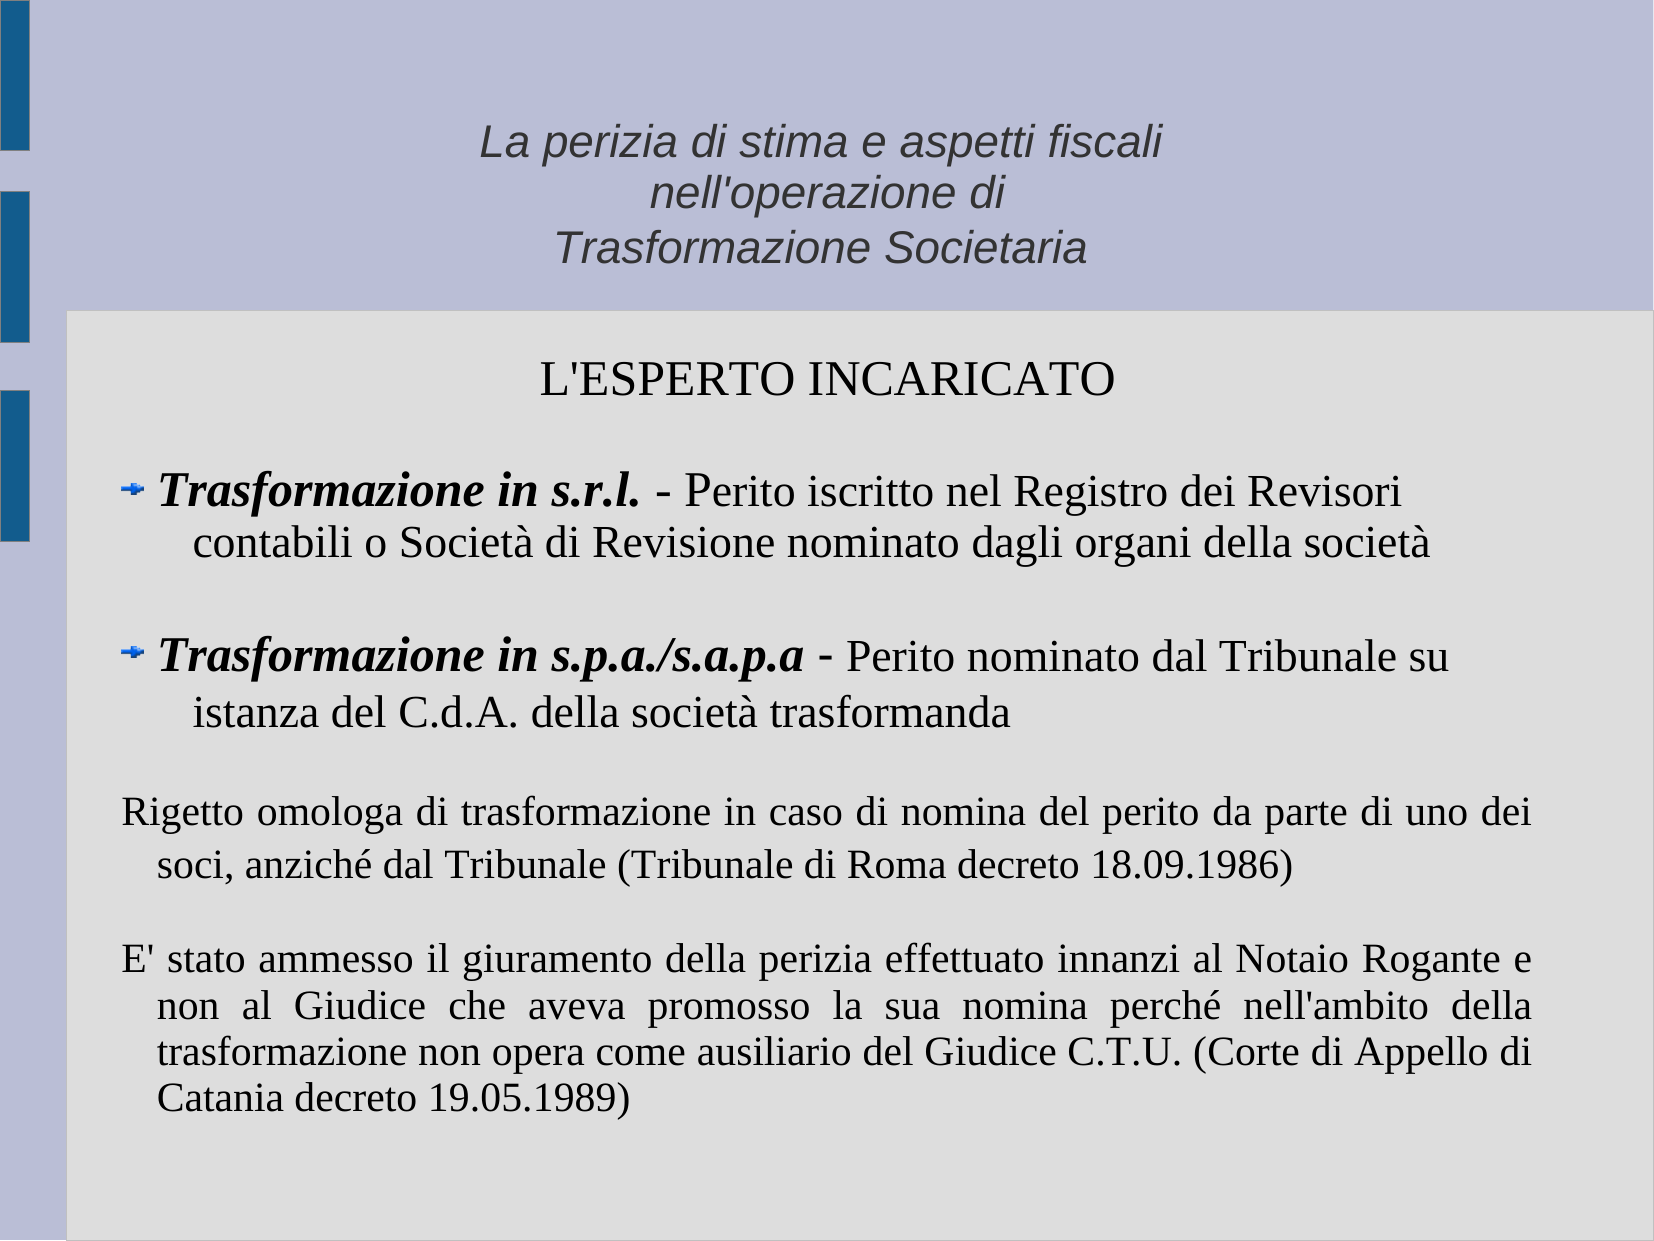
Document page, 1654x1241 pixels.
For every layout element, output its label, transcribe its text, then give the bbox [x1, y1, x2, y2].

title La perizia di stima e aspetti fiscali nell'operazione di Trasformazione Societaria [121, 91, 1534, 299]
subtitle L'ESPERTO INCARICATO Trasformazione in s.r.l. - Perito iscritto nel Registro dei Revisori contabili o Società di Revisione nominato dagli organi della società Trasformazione in s.p.a./s.a.p.a - Perito nominato dal Tribunale su istanza del C.d.A. della società trasformanda Rigetto omologa di trasformazione in caso di nomina del perito da parte di uno dei soci, anziché dal Tribunale (Tribunale di Roma decreto 18.09.1986) E' stato ammesso il giuramento della perizia effettuato innanzi al Notaio Rogante e non al Giudice che aveva promosso la sua nomina perché nell'ambito della trasformazione non opera come ausiliario del Giudice C.T.U. (Corte di Appello di Catania decreto 19.05.1989) [121, 331, 1534, 1140]
